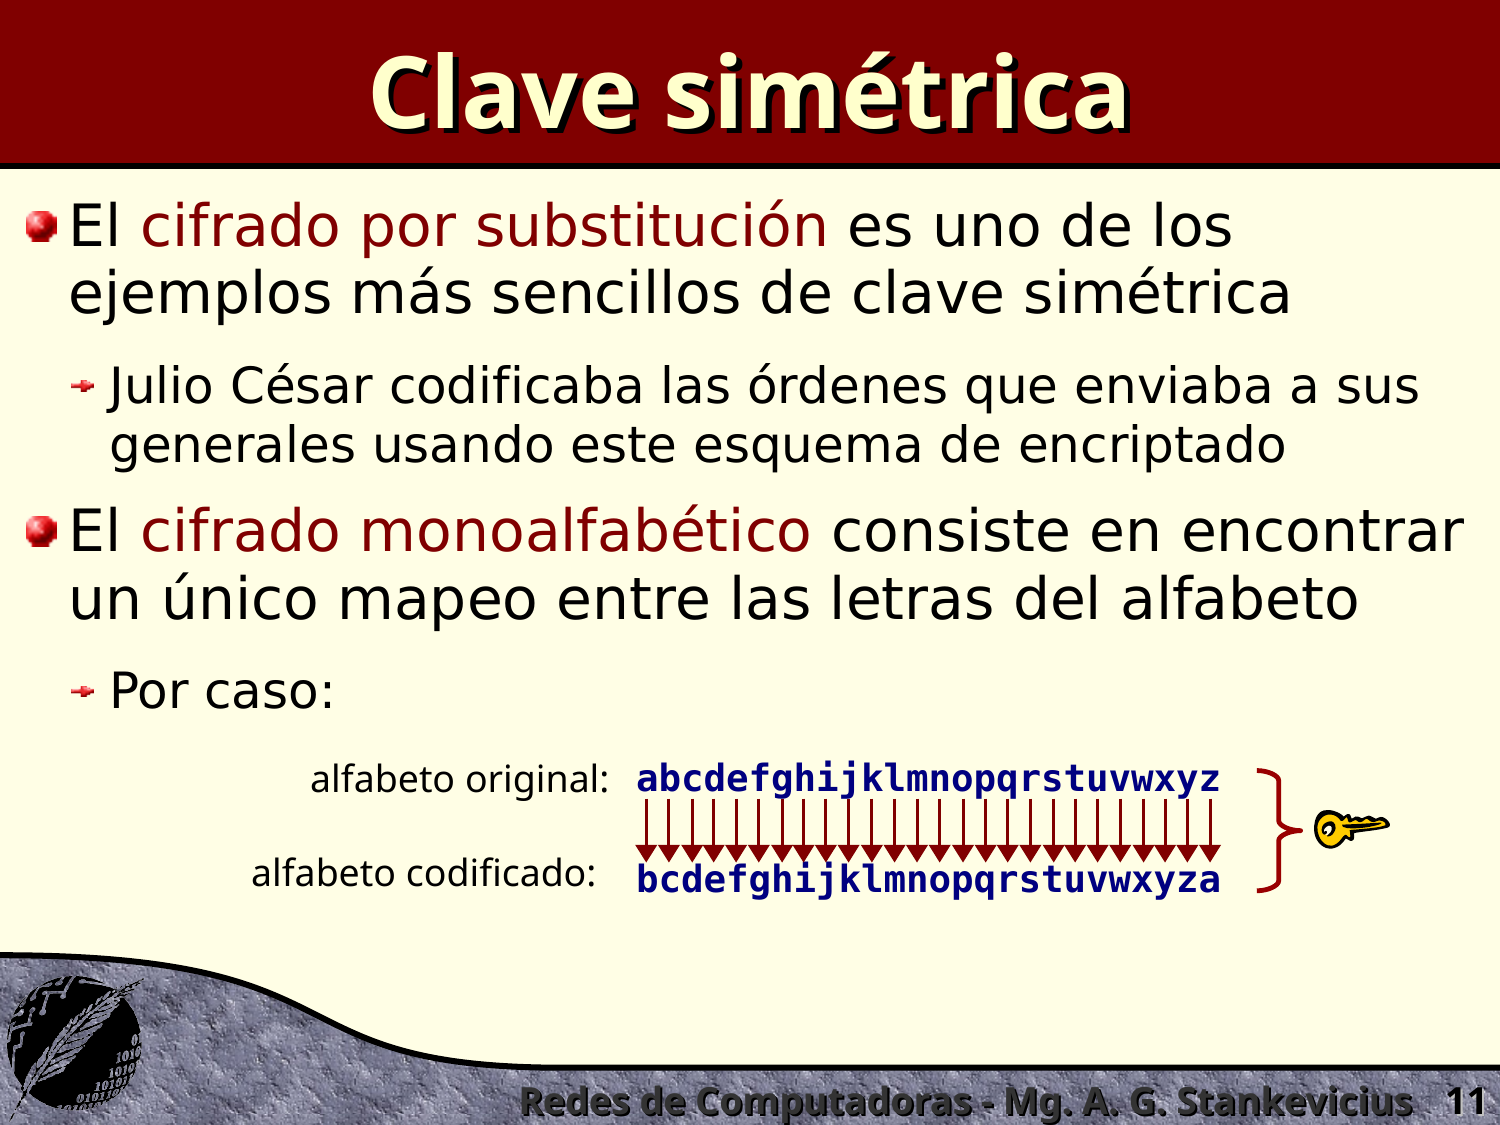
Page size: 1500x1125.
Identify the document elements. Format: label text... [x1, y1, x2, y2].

text_box abcdefghijklmnopqrstuvwxyz [621, 749, 1236, 808]
title Clave simétrica [15, 5, 1485, 160]
list El cifrado por substitución es uno de los ejemplos más sencillos de clave simétrica Julio César codificaba las órdenes que enviaba a sus generales usando este esquema de encriptado El cifrado monoalfabético consiste en encontrar un único mapeo entre las letras del alfabeto Por caso: [11, 192, 1486, 921]
picture [0, 959, 1500, 1125]
picture [1313, 809, 1390, 850]
picture [1047, 1100, 1054, 1110]
text_box bcdefghijklmnopqrstuvwxyza [621, 850, 1236, 909]
text_box alfabeto codificado: [236, 839, 619, 907]
text_box alfabeto original: [295, 744, 624, 813]
picture [790, 1100, 795, 1110]
